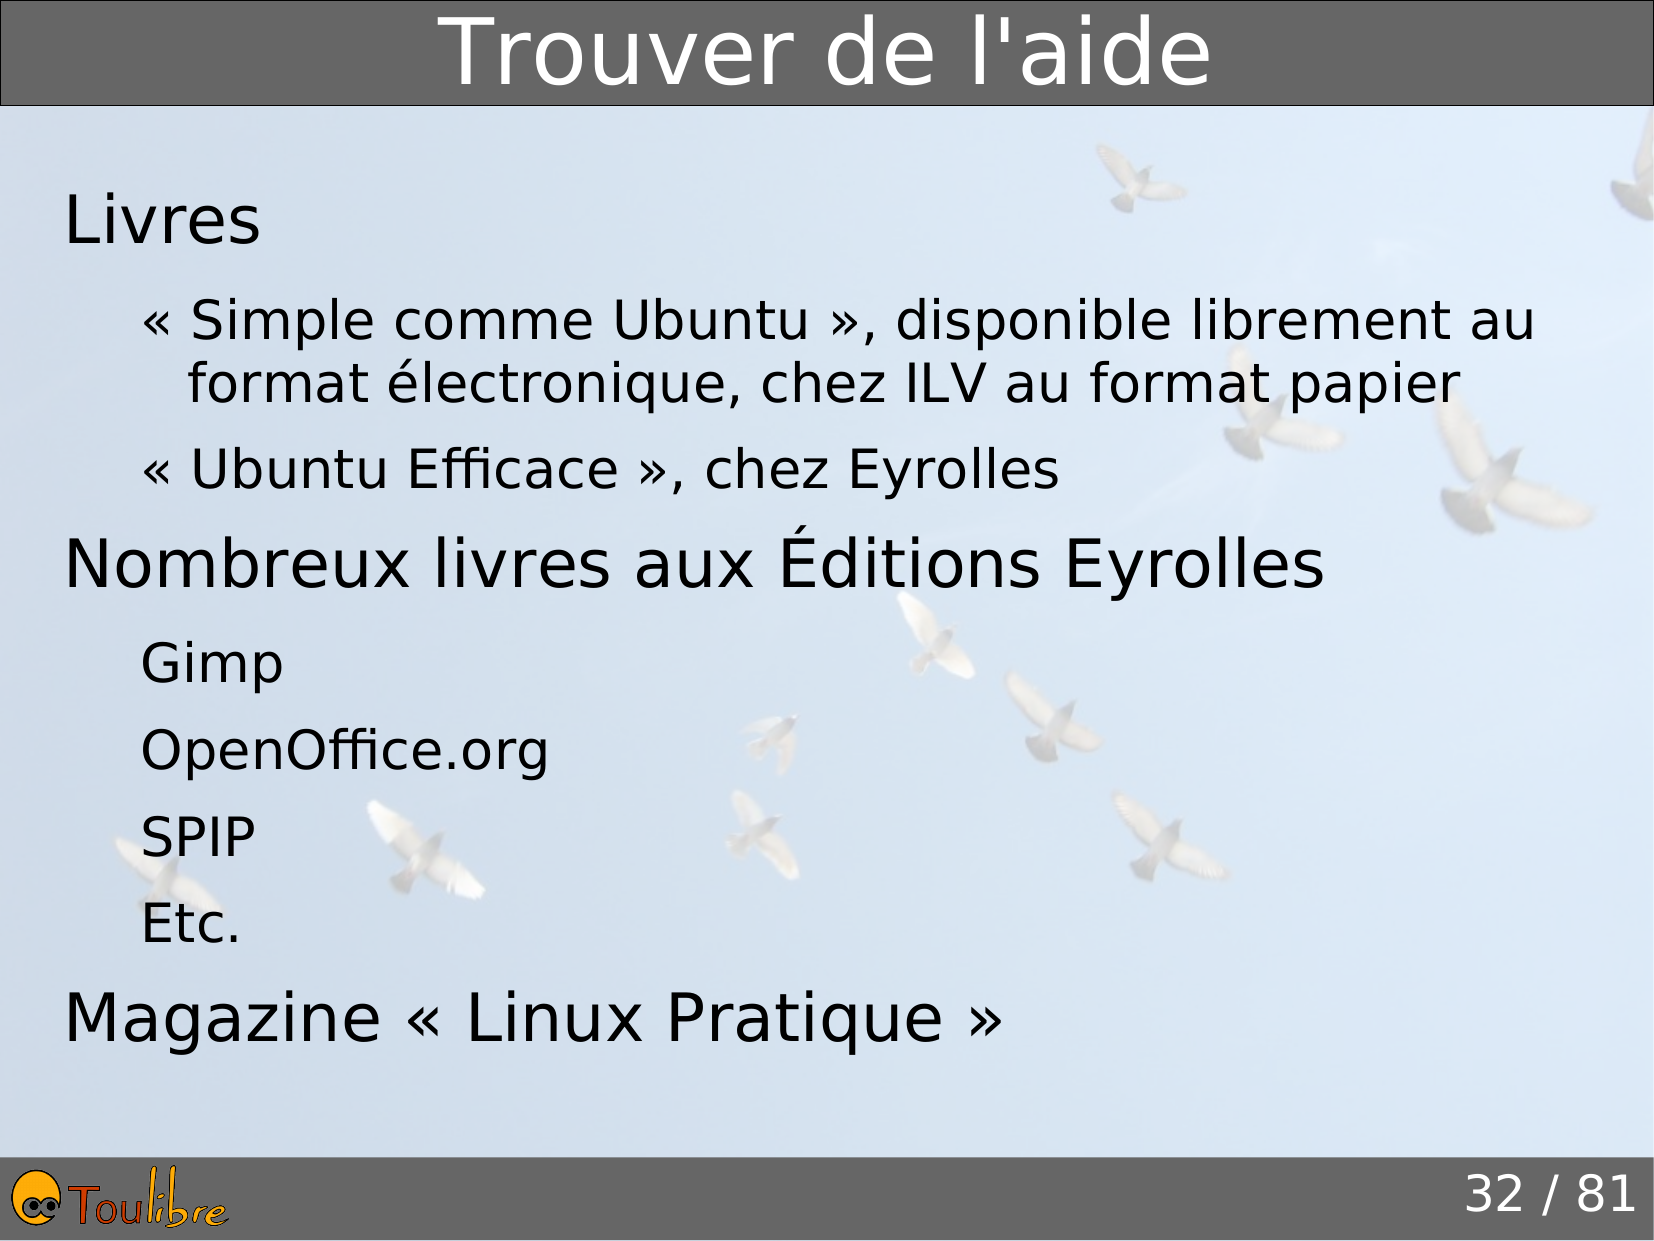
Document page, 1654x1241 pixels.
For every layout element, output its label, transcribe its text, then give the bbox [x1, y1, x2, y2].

list Livres « Simple comme Ubuntu », disponible librement au format électronique, chez ILV au format papier « Ubuntu Efficace », chez Eyrolles Nombreux livres aux Éditions Eyrolles Gimp OpenOffice.org SPIP Etc. Magazine « Linux Pratique » [46, 181, 1608, 1058]
title Trouver de l'aide [0, 0, 1654, 107]
picture [11, 1165, 229, 1228]
